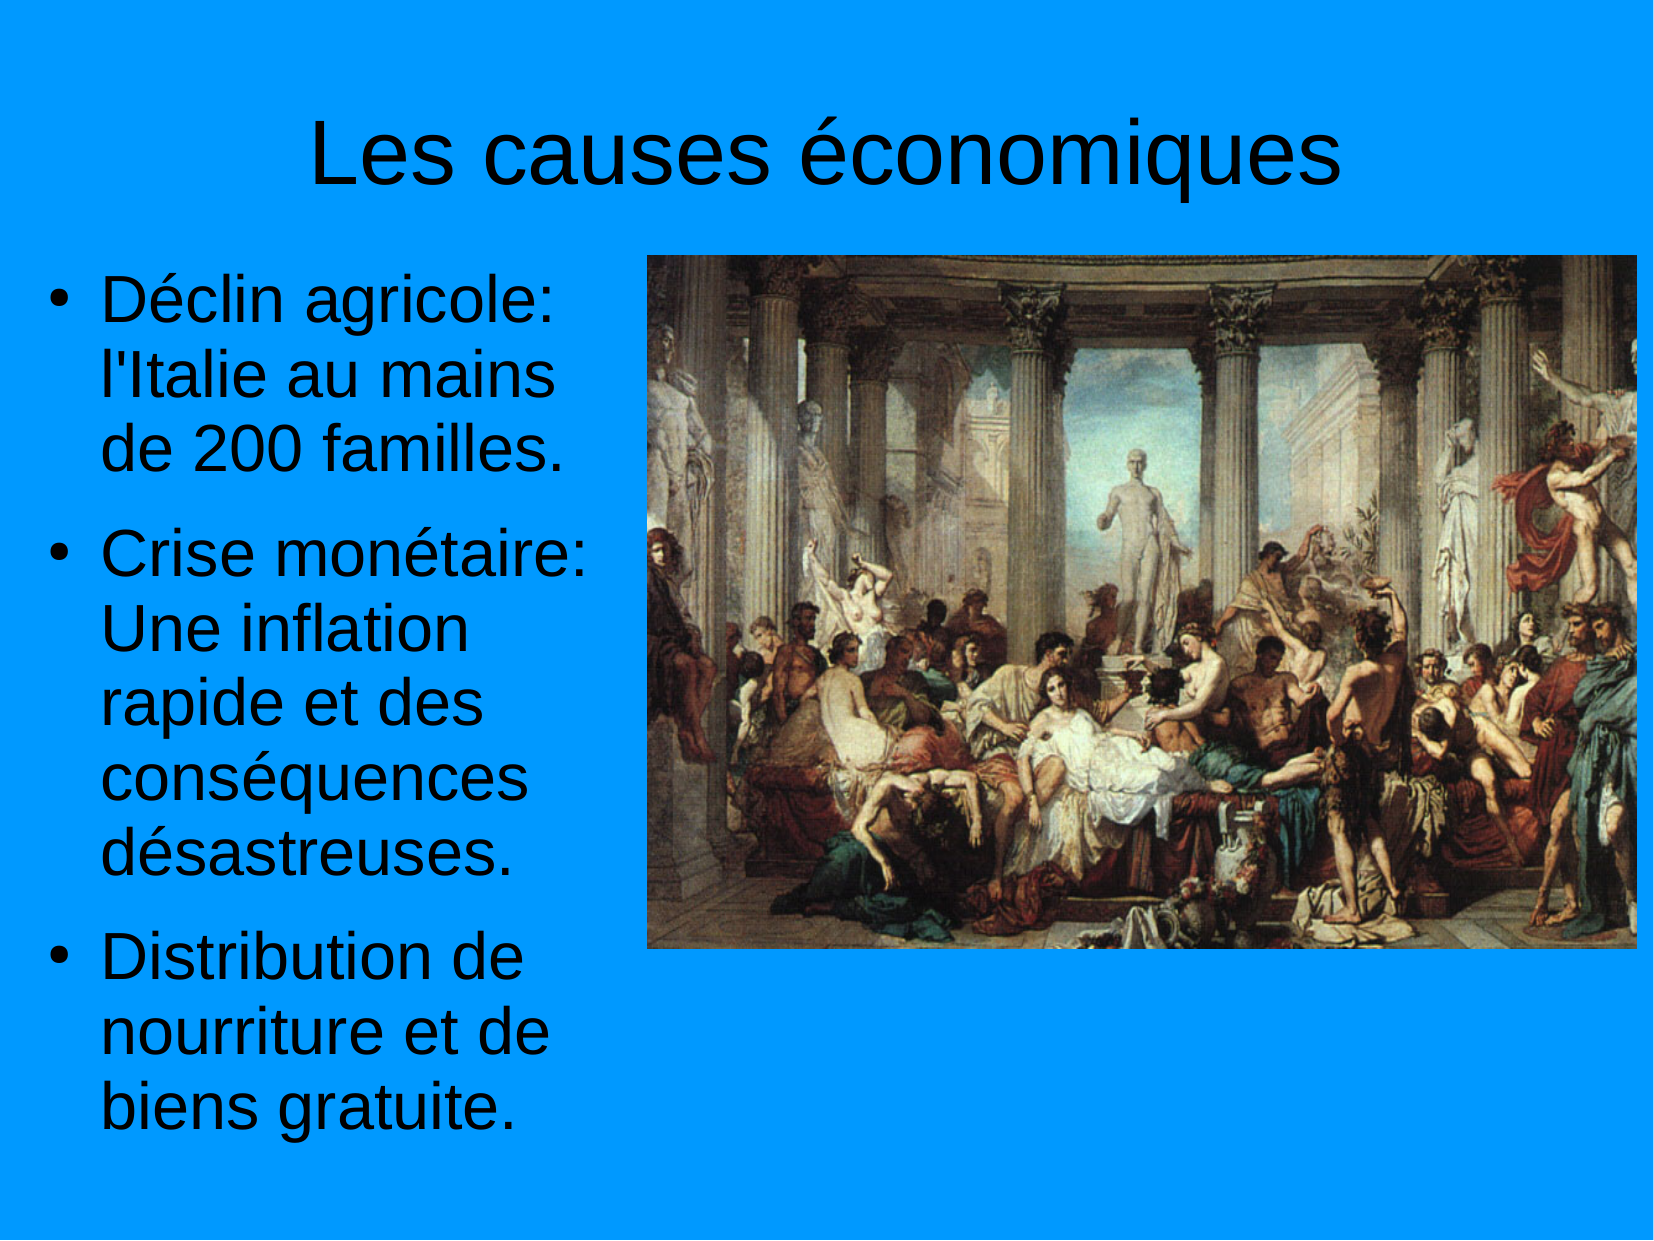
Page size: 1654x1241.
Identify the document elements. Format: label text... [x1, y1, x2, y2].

list Déclin agricole: l'Italie au mains de 200 familles. Crise monétaire: Une inflation rapide et des conséquences désastreuses. Distribution de nourriture et de biens gratuite. [29, 261, 621, 1144]
picture [647, 255, 1637, 949]
title Les causes économiques [82, 56, 1571, 250]
